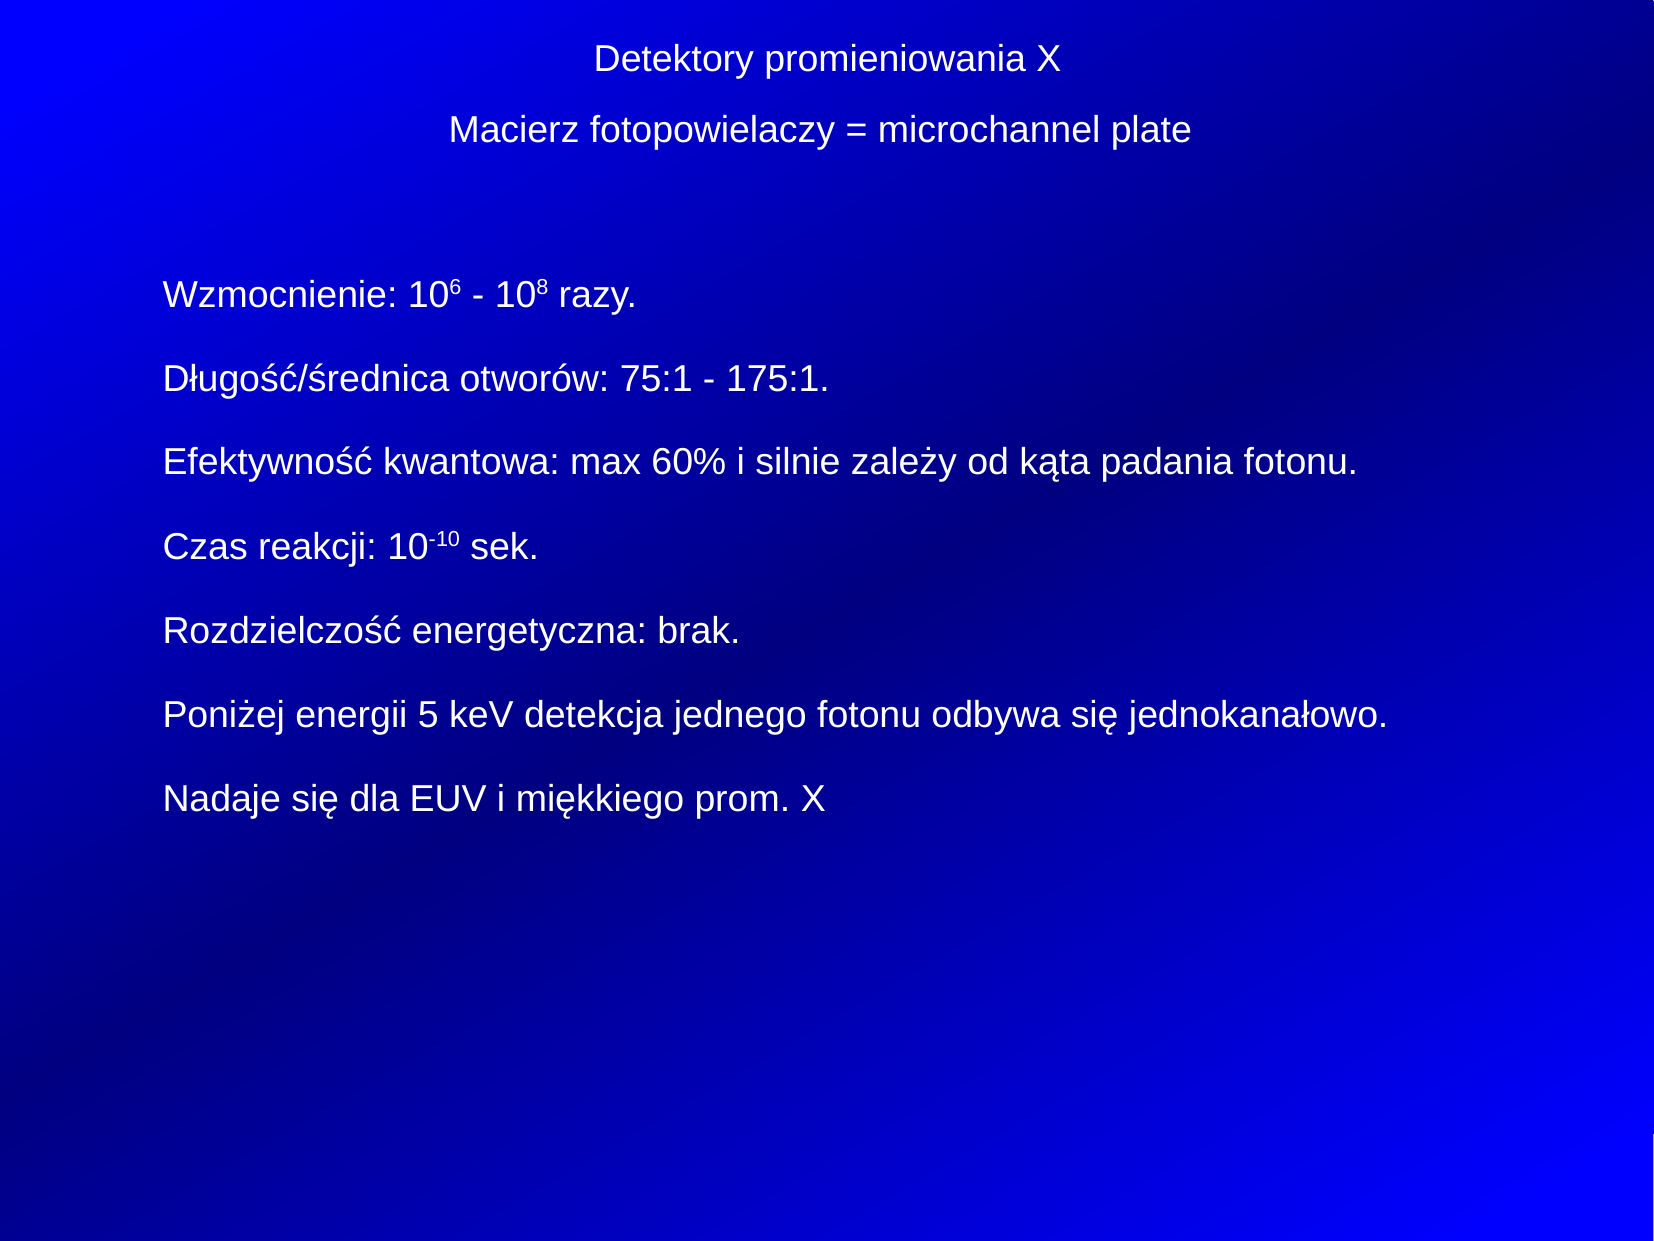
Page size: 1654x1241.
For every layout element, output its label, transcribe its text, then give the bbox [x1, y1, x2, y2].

text_box Detektory promieniowania X [579, 29, 1077, 87]
text_box Macierz fotopowielaczy = microchannel plate [433, 100, 1207, 158]
text_box Wzmocnienie: 106 - 108 razy. Długość/średnica otworów: 75:1 - 175:1. Efektywność kwantowa: max 60% i silnie zależy od kąta padania fotonu. Czas reakcji: 10-10 sek. Rozdzielczość energetyczna: brak. Poniżej energii 5 keV detekcja jednego fotonu odbywa się jednokanałowo. Nadaje się dla EUV i miękkiego prom. X [147, 265, 1404, 830]
